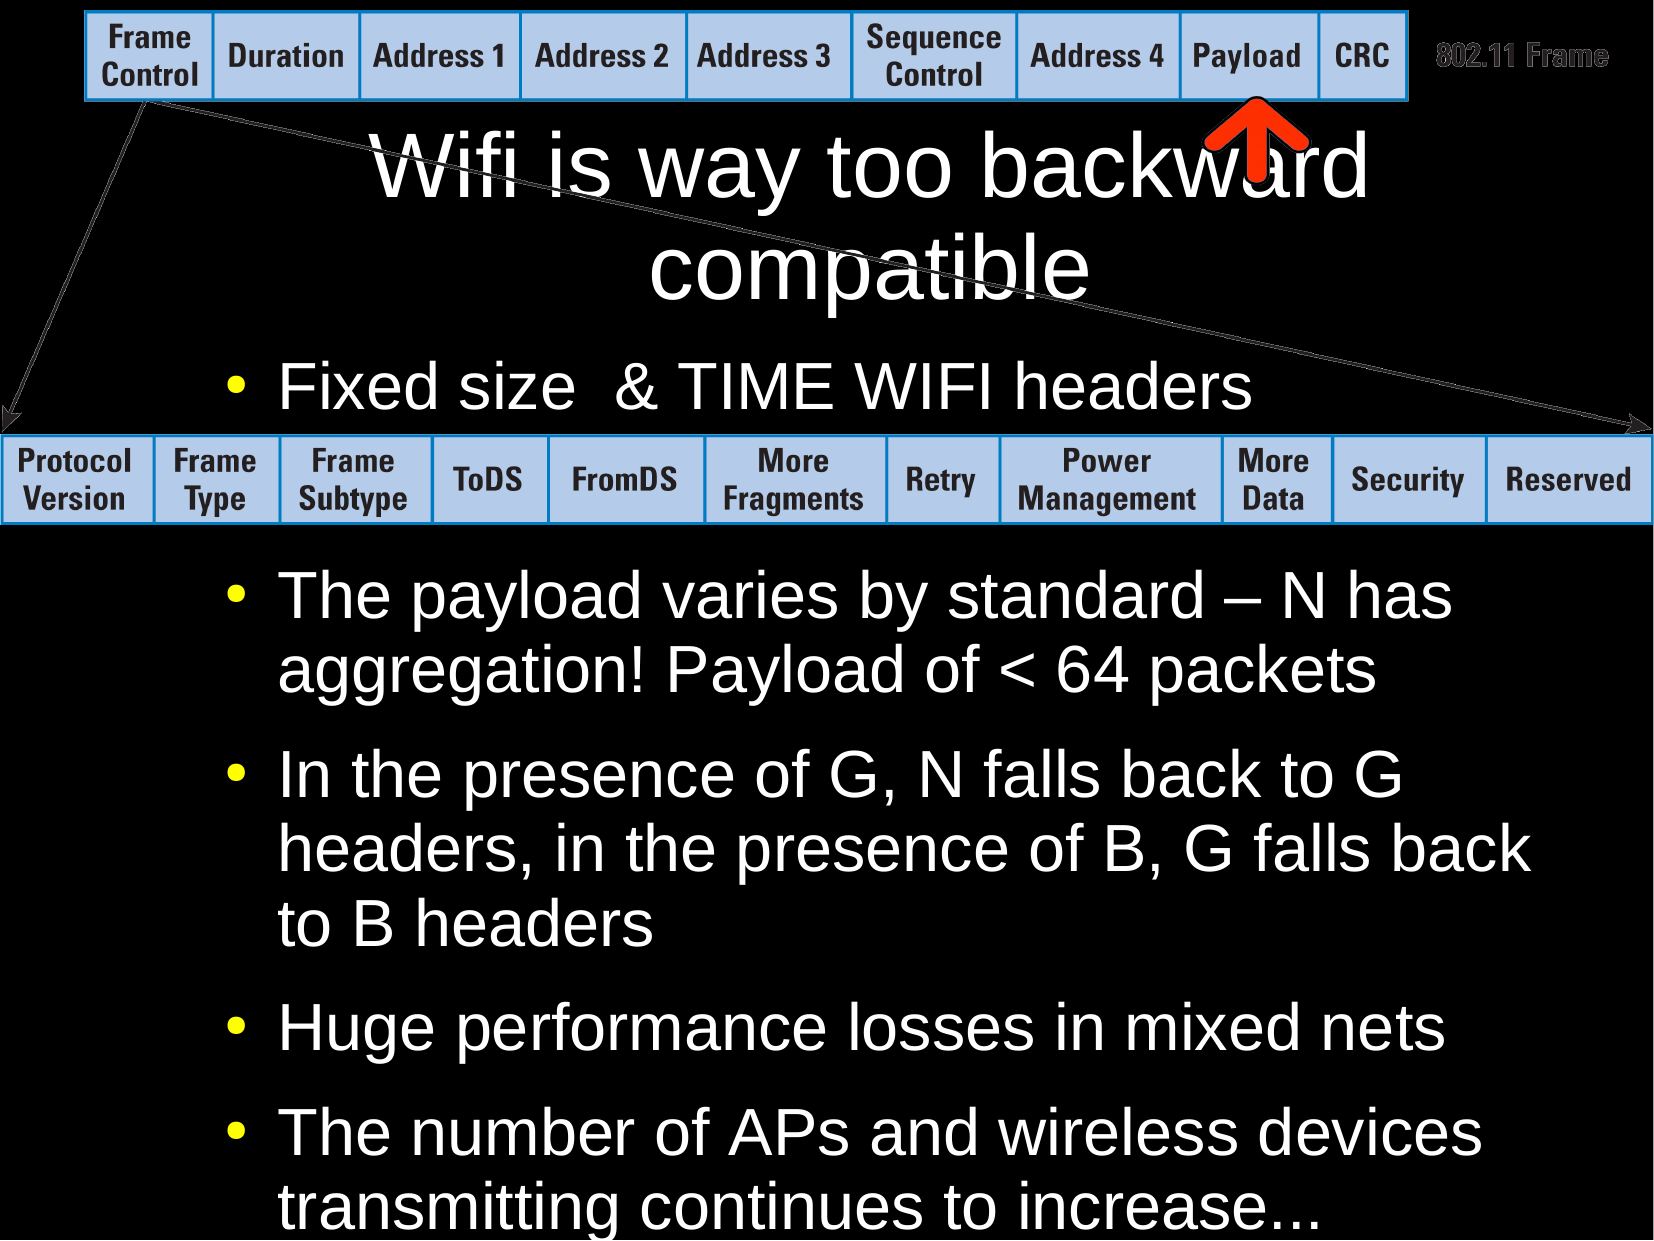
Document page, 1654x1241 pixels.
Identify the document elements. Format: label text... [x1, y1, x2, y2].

list Fixed size & TIME WIFI headers The payload varies by standard – N has aggregation! Payload of < 64 packets In the presence of G, N falls back to G headers, in the presence of B, G falls back to B headers Huge performance losses in mixed nets The number of APs and wireless devices transmitting continues to increase... [206, 525, 1571, 1241]
picture [0, 10, 1654, 525]
